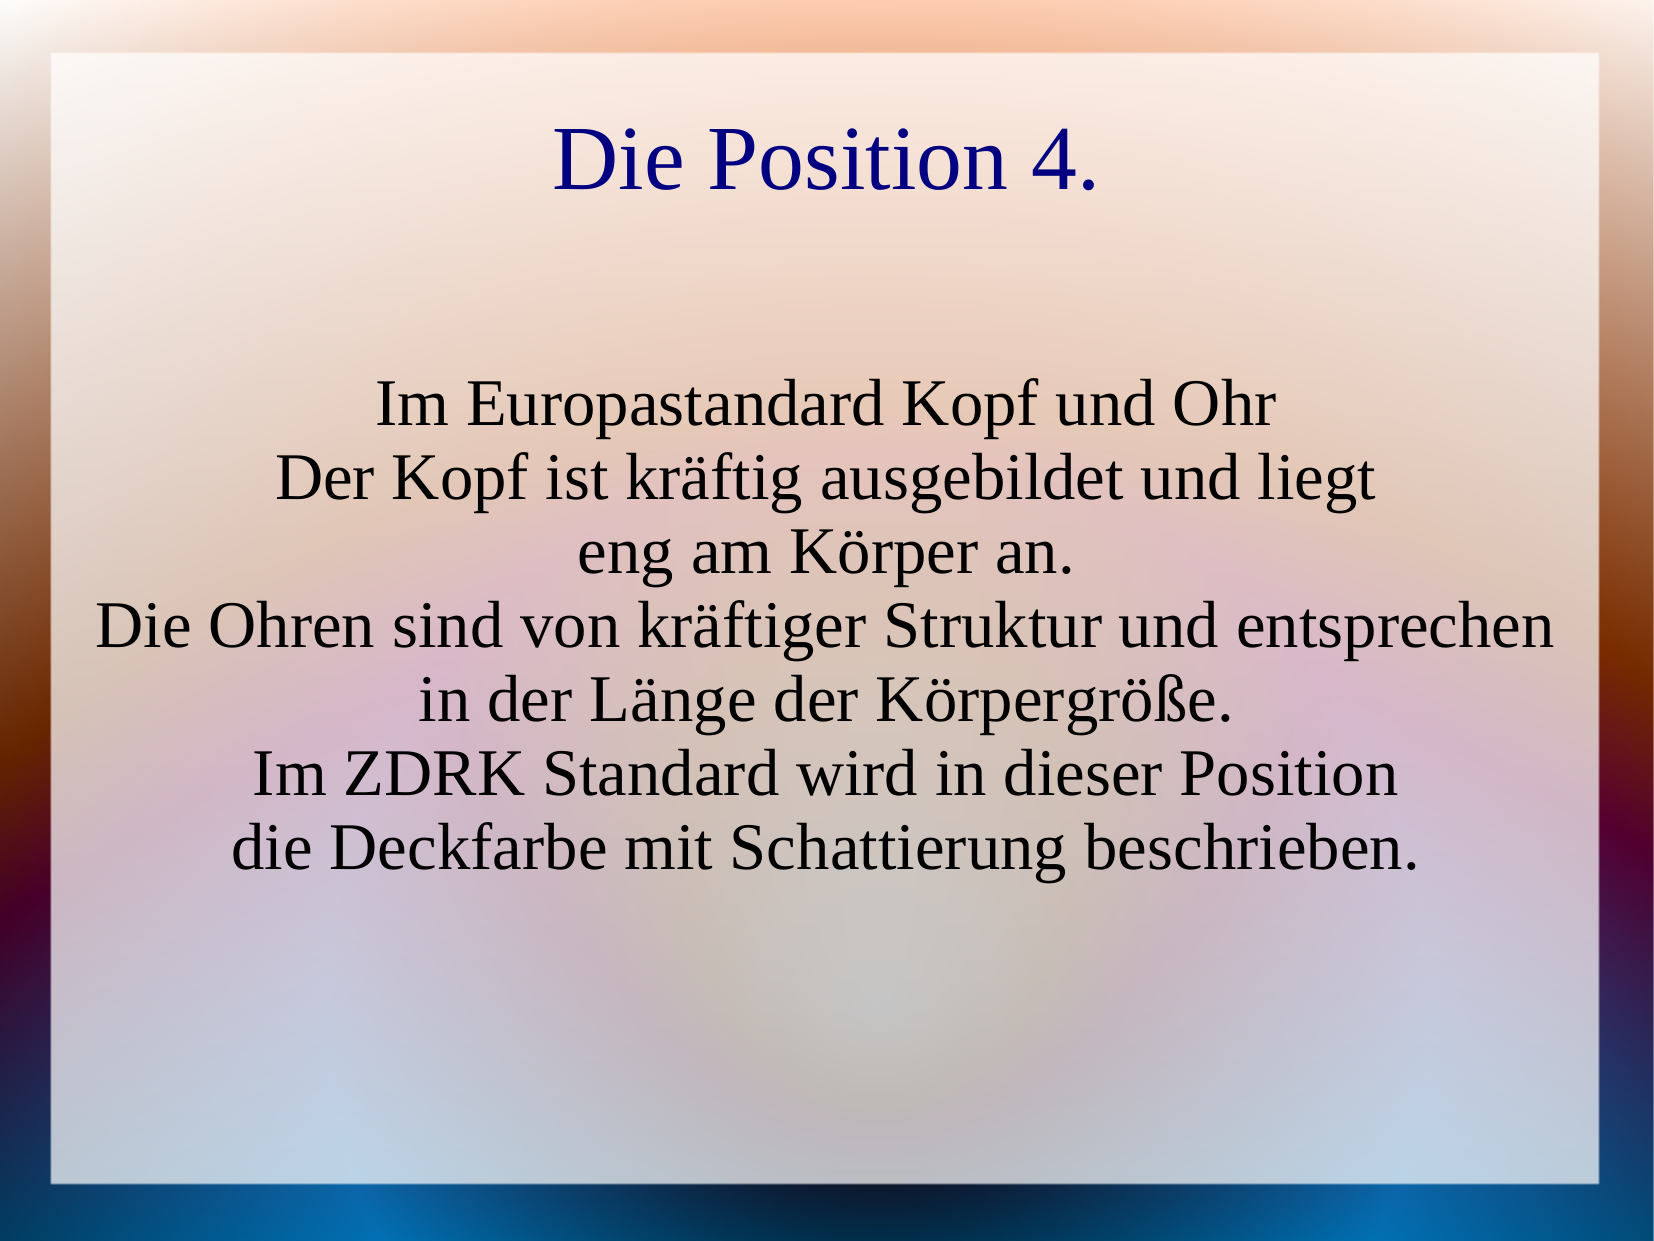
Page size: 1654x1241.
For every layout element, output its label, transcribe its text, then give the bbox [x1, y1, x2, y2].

title Die Position 4. [82, 55, 1571, 263]
subtitle Im Europastandard Kopf und Ohr Der Kopf ist kräftig ausgebildet und liegt eng am Körper an. Die Ohren sind von kräftiger Struktur und entsprechen in der Länge der Körpergröße. Im ZDRK Standard wird in dieser Position die Deckfarbe mit Schattierung beschrieben. [82, 290, 1571, 1034]
picture [0, 0, 1654, 1241]
